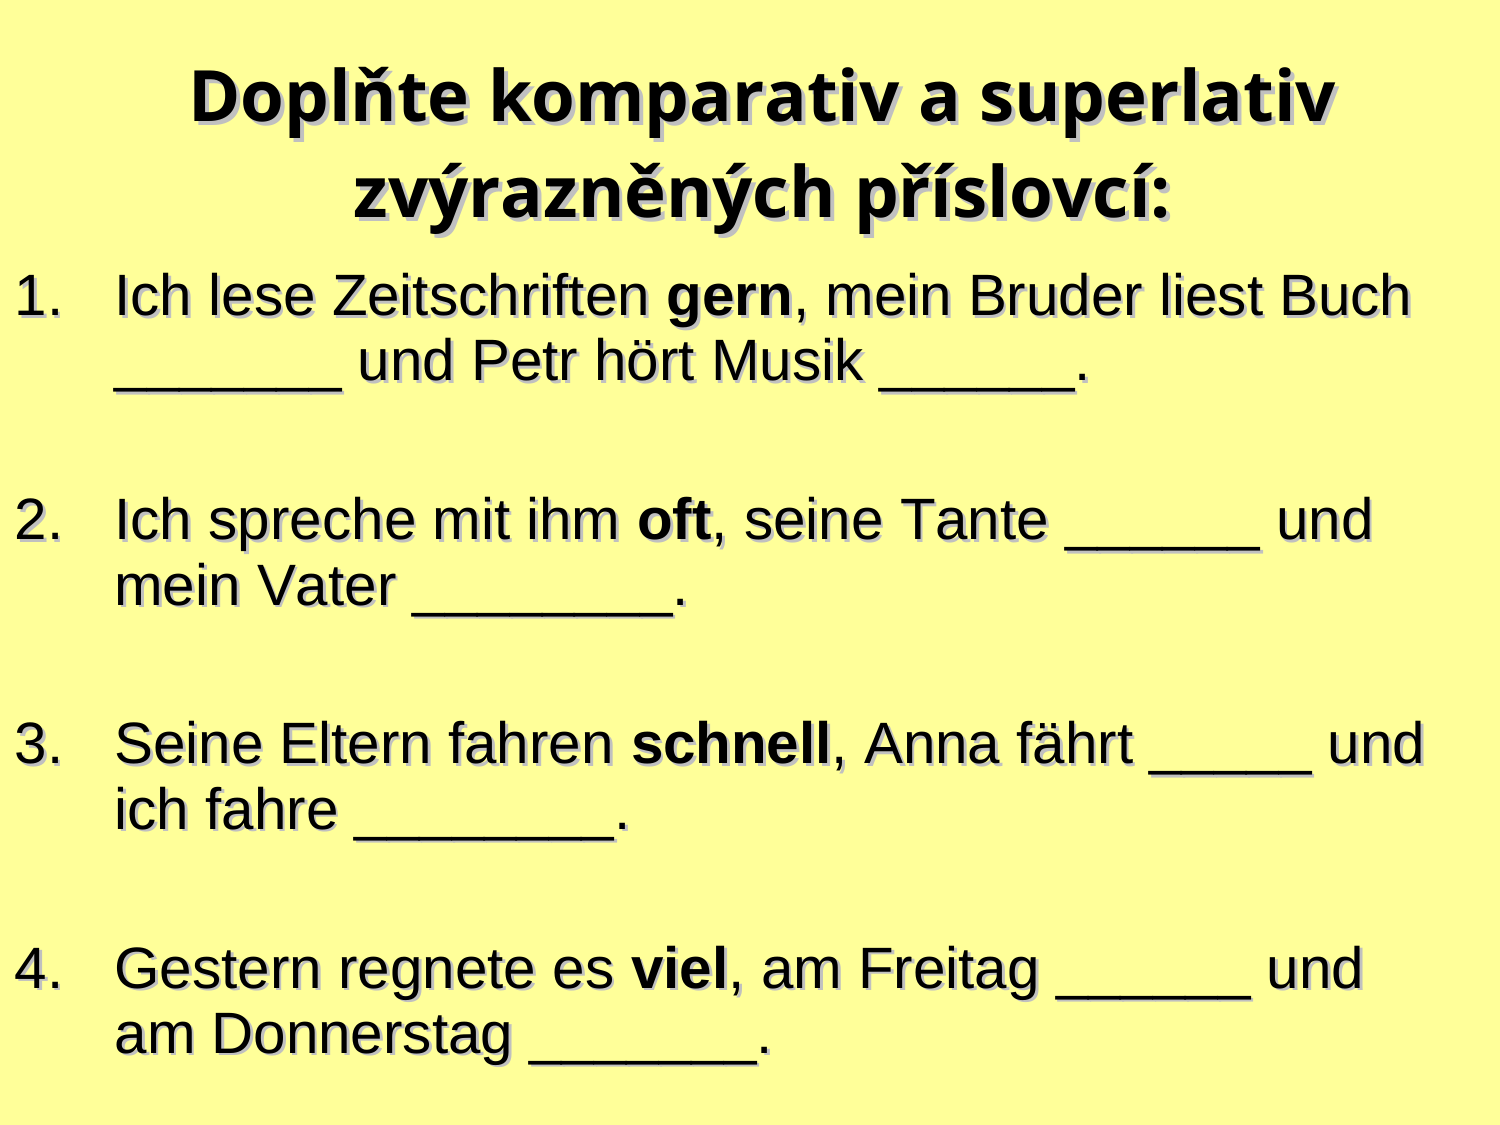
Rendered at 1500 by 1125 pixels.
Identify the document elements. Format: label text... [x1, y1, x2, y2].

list Ich lese Zeitschriften gern, mein Bruder liest Buch _______ und Petr hört Musik ______. Ich spreche mit ihm oft, seine Tante ______ und mein Vater ________. Seine Eltern fahren schnell, Anna fährt _____ und ich fahre ________. Gestern regnete es viel, am Freitag ______ und am Donnerstag _______. [0, 255, 1451, 1125]
title Doplňte komparativ a superlativ zvýrazněných příslovcí: [75, 40, 1451, 244]
